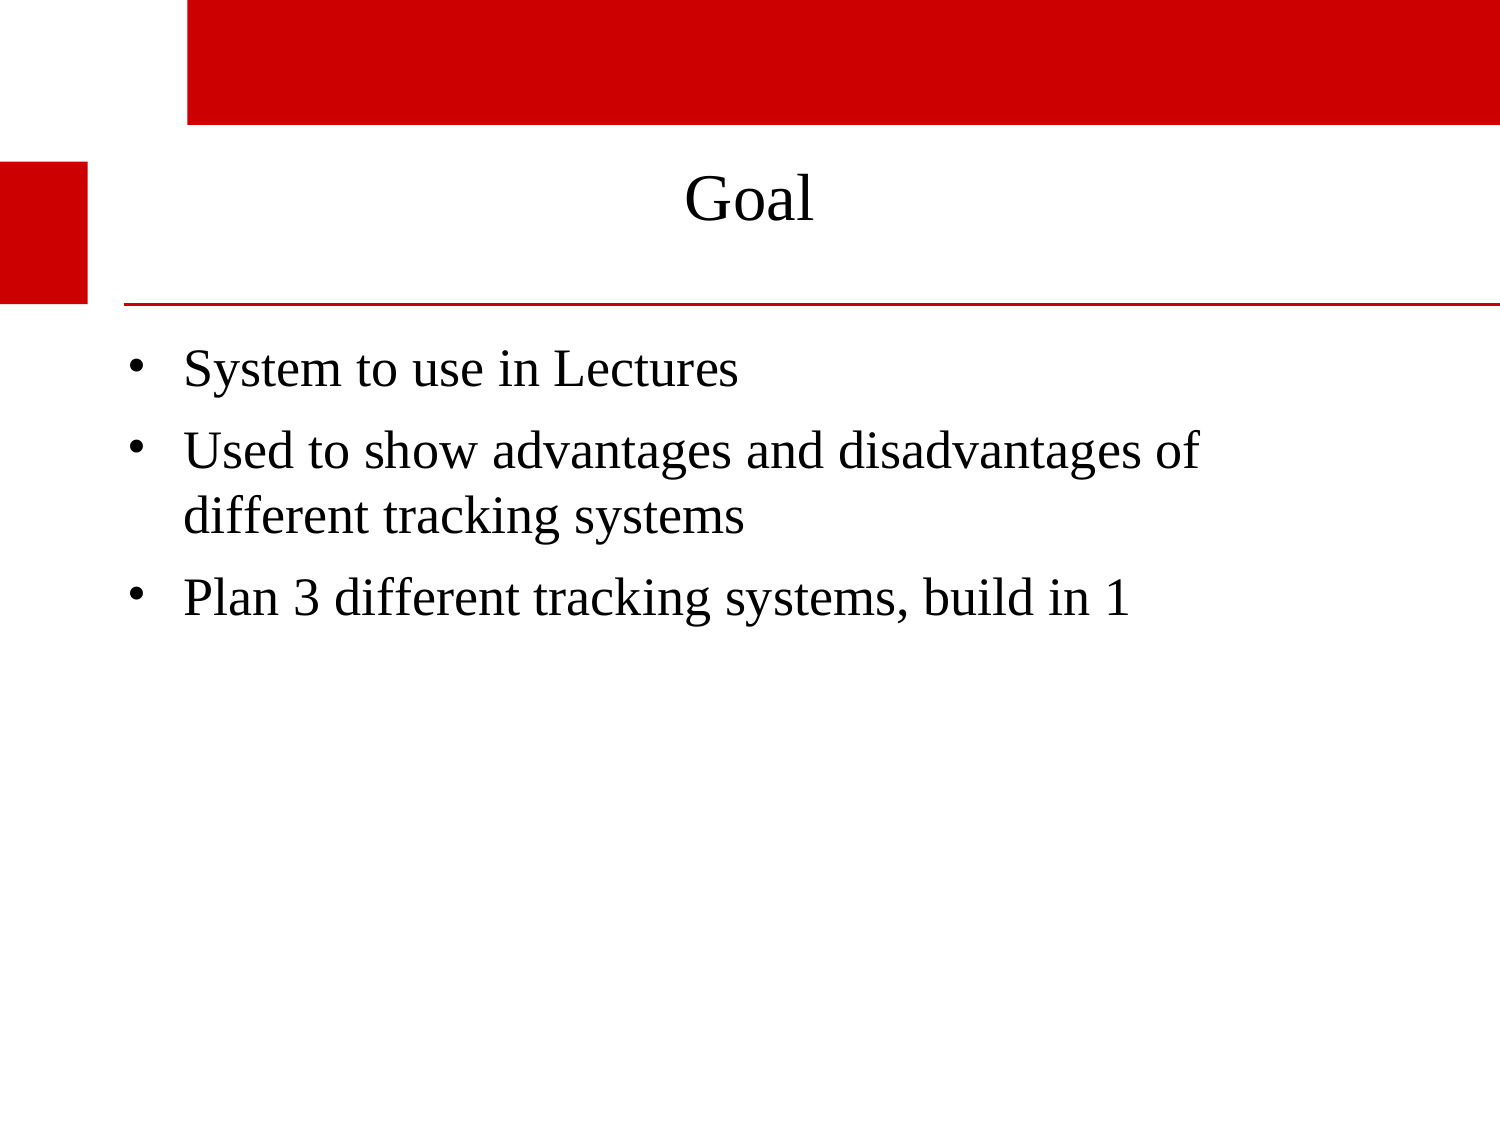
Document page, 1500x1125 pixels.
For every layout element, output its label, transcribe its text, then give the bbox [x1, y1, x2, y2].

title Goal [112, 99, 1388, 288]
list System to use in Lectures Used to show advantages and disadvantages of different tracking systems Plan 3 different tracking systems, build in 1 [112, 324, 1406, 1000]
